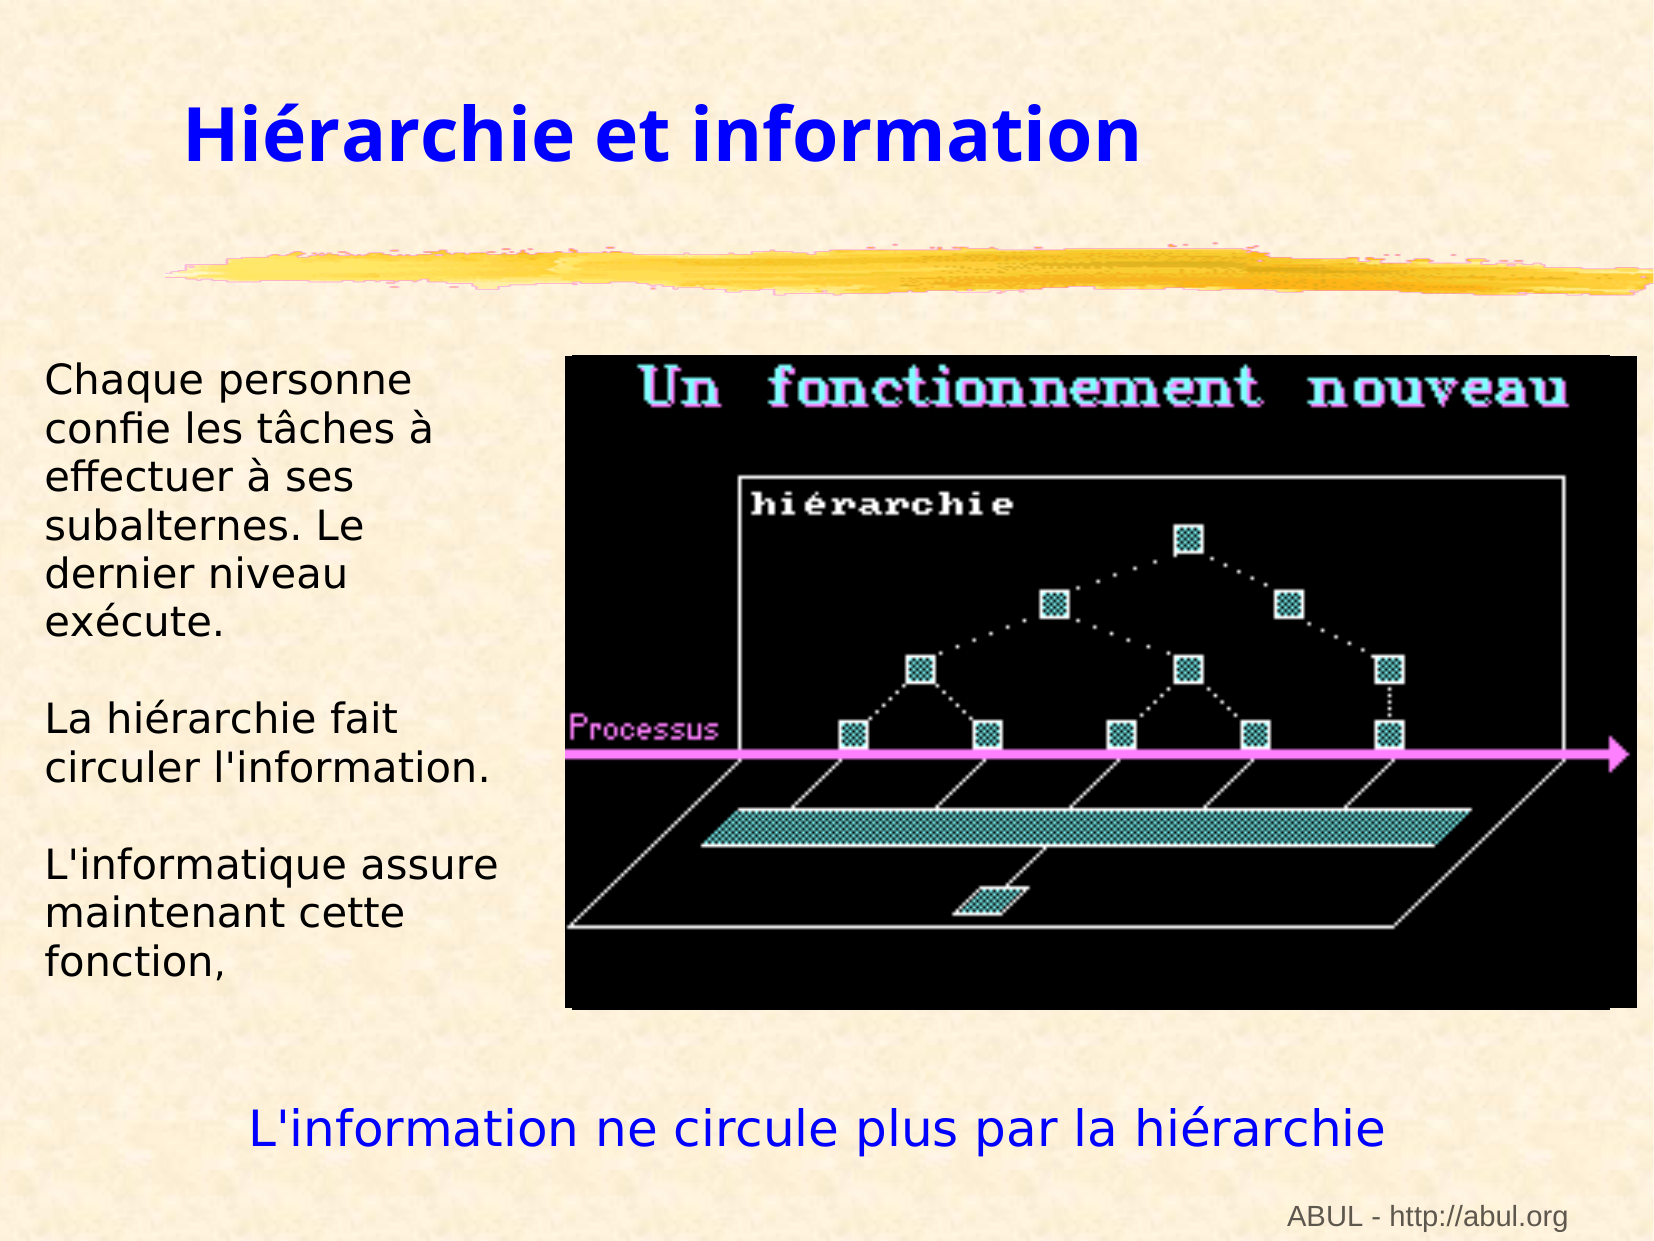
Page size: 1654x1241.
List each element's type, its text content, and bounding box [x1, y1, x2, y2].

text_box L'information ne circule plus par la hiérarchie [64, 1092, 1571, 1166]
title Hiérarchie et information [182, 29, 1595, 237]
picture [0, 0, 1654, 1241]
text_box Chaque personne confie les tâches à effectuer à ses subalternes. Le dernier niveau exécute. La hiérarchie fait circuler l'information. L'informatique assure maintenant cette fonction, [29, 348, 532, 994]
